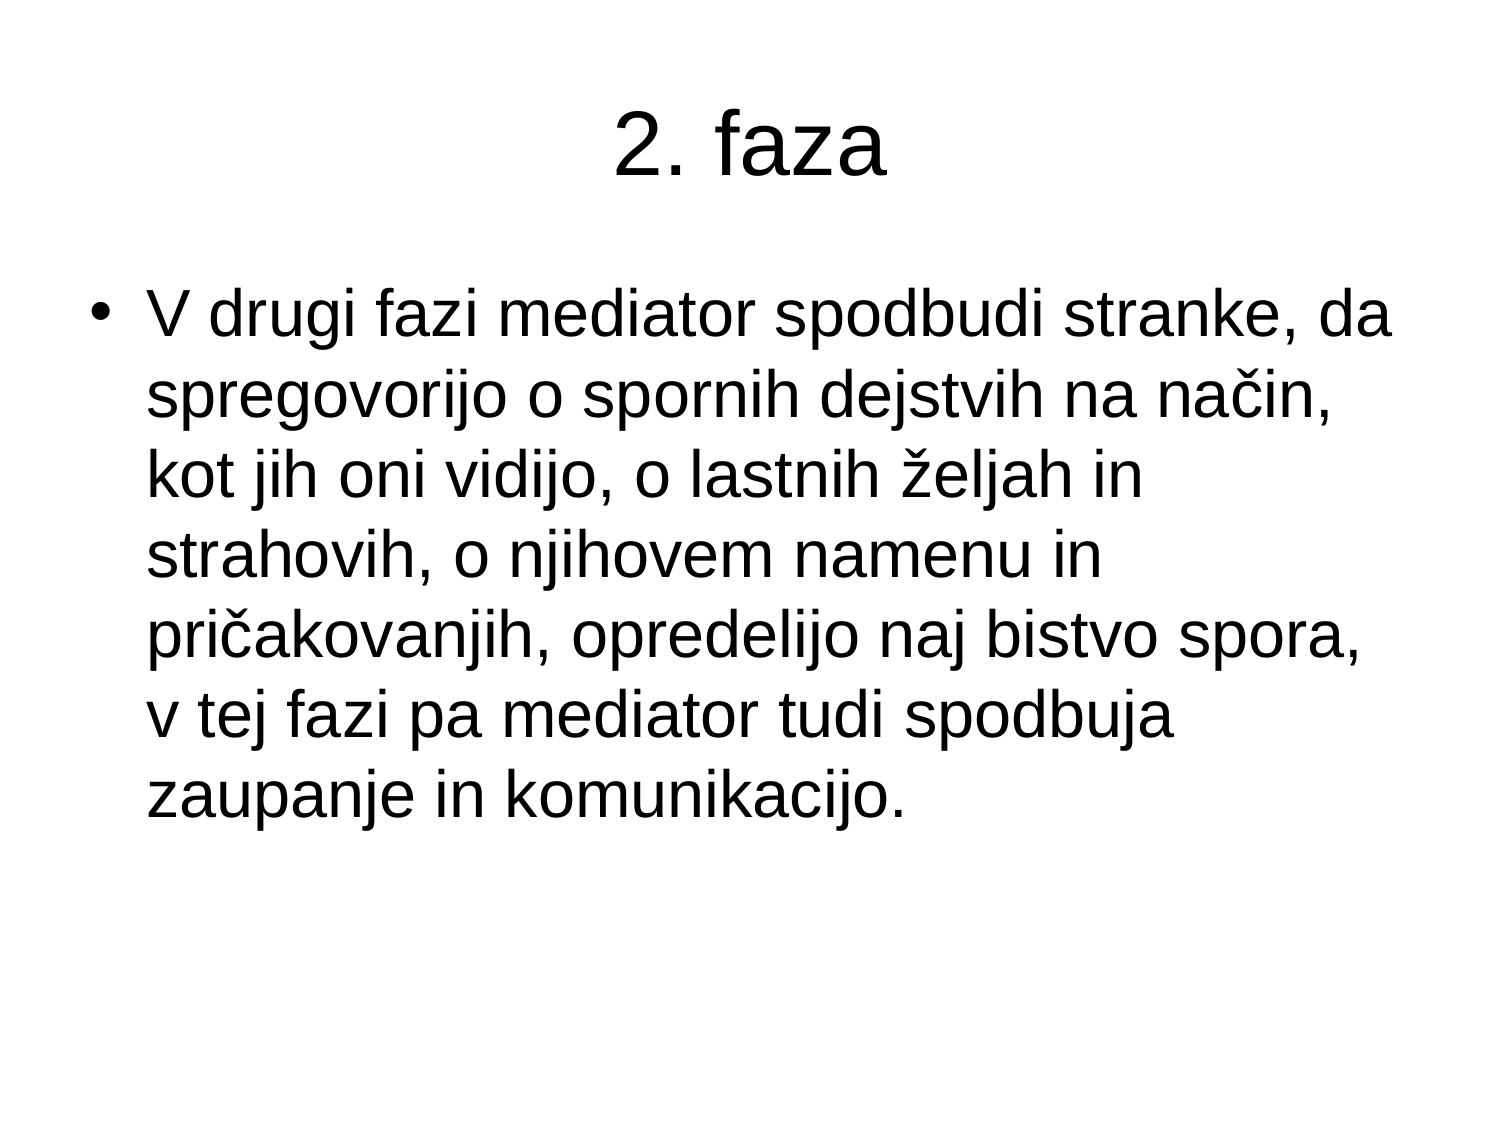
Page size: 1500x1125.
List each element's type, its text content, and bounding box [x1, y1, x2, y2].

title 2. faza [75, 45, 1426, 233]
list V drugi fazi mediator spodbudi stranke, da spregovorijo o spornih dejstvih na način, kot jih oni vidijo, o lastnih željah in strahovih, o njihovem namenu in pričakovanjih, opredelijo naj bistvo spora, v tej fazi pa mediator tudi spodbuja zaupanje in komunikacijo. [75, 262, 1426, 1006]
